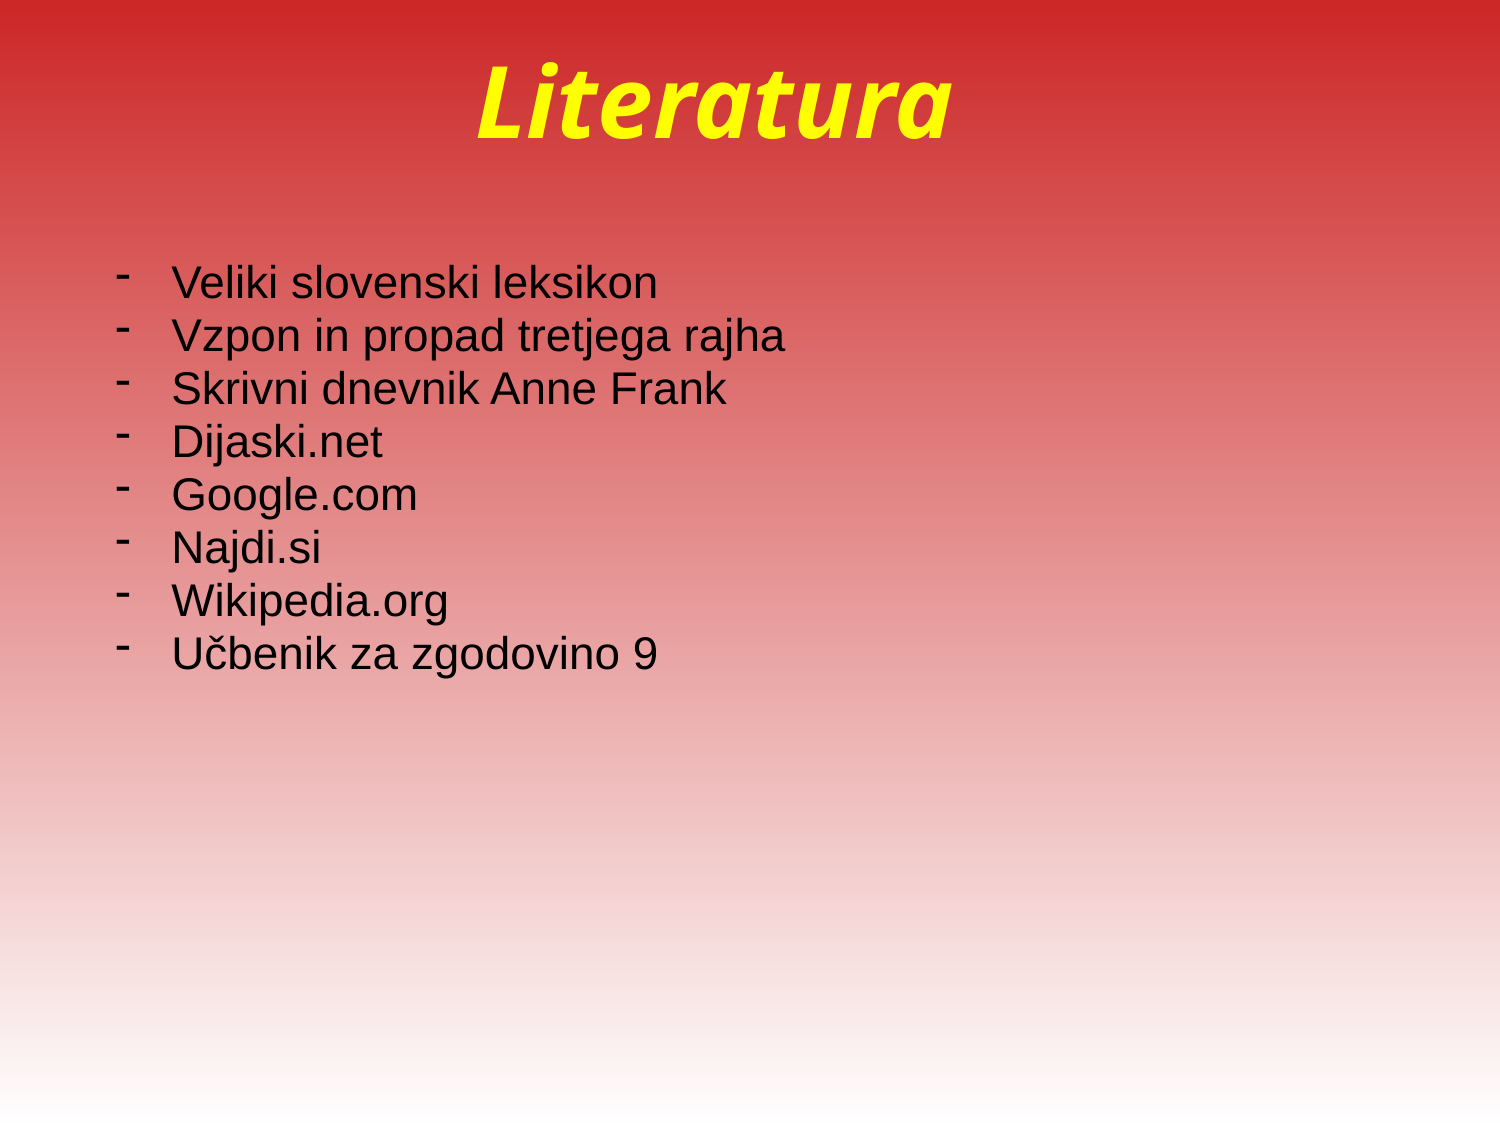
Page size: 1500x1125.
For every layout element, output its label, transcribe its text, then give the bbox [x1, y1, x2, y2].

text_box Literatura [383, 31, 1046, 220]
list Veliki slovenski leksikon Vzpon in propad tretjega rajha Skrivni dnevnik Anne Frank Dijaski.net Google.com Najdi.si Wikipedia.org Učbenik za zgodovino 9 [100, 255, 1451, 1087]
